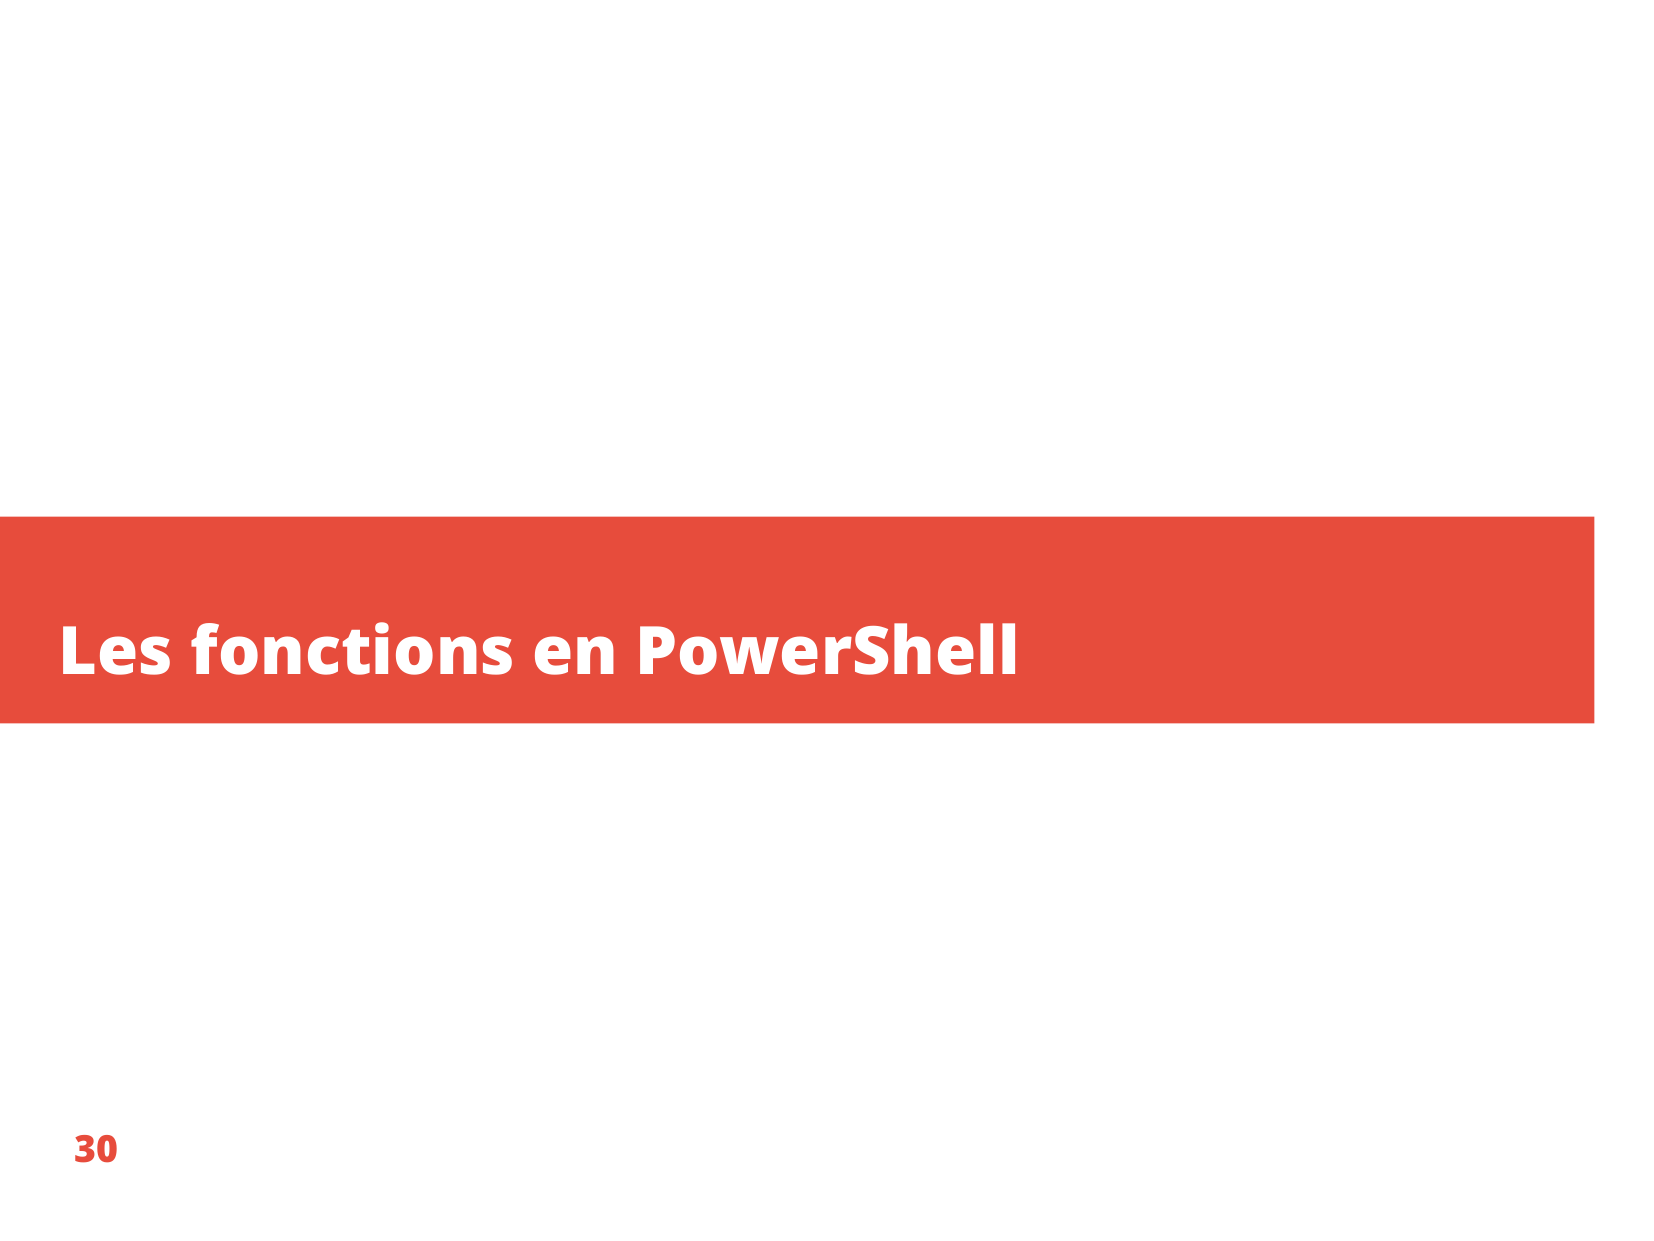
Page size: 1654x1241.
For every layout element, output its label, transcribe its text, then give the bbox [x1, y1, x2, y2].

title Les fonctions en PowerShell [59, 546, 1595, 694]
